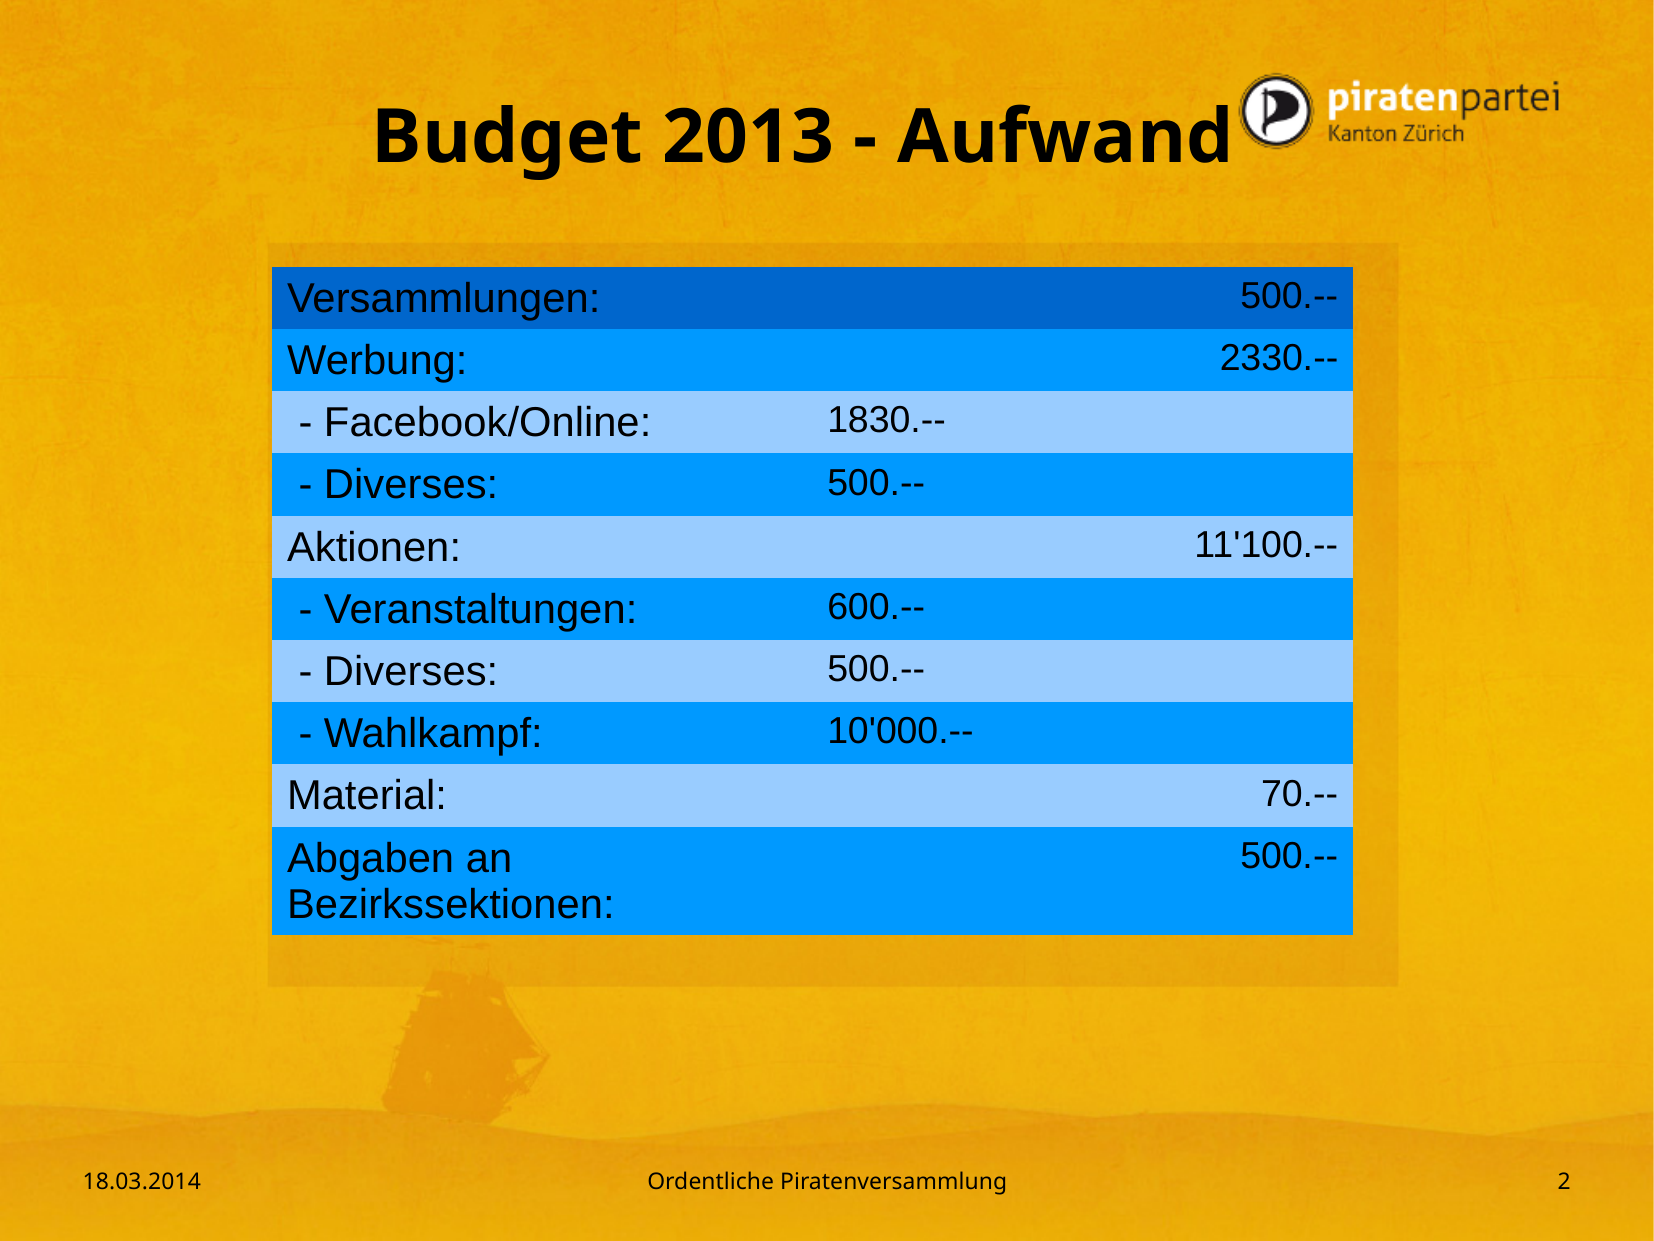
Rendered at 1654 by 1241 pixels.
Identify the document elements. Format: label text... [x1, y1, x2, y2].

table_cell Abgaben an Bezirkssektionen: [272, 827, 813, 935]
table_cell Werbung: [272, 329, 813, 391]
table_cell 600.-- [813, 578, 1353, 640]
table_cell 500.-- [813, 827, 1353, 935]
table_header 500.-- [813, 267, 1353, 329]
table_cell 500.-- [813, 453, 1353, 516]
table_cell Aktionen: [272, 516, 813, 578]
table_cell 11'100.-- [813, 516, 1353, 578]
table_cell - Facebook/Online: [272, 391, 813, 453]
table_cell 10'000.-- [813, 702, 1353, 764]
title Budget 2013 - Aufwand [59, 29, 1548, 237]
table_cell - Wahlkampf: [272, 702, 813, 764]
table_cell 1830.-- [813, 391, 1353, 453]
table_cell - Diverses: [272, 453, 813, 516]
picture [0, 0, 1654, 1241]
table_cell - Veranstaltungen: [272, 578, 813, 640]
table_cell 2330.-- [813, 329, 1353, 391]
table_cell 500.-- [813, 640, 1353, 702]
table_cell 70.-- [813, 764, 1353, 827]
table_cell - Diverses: [272, 640, 813, 702]
table_cell Material: [272, 764, 813, 827]
table_header Versammlungen: [272, 267, 813, 329]
